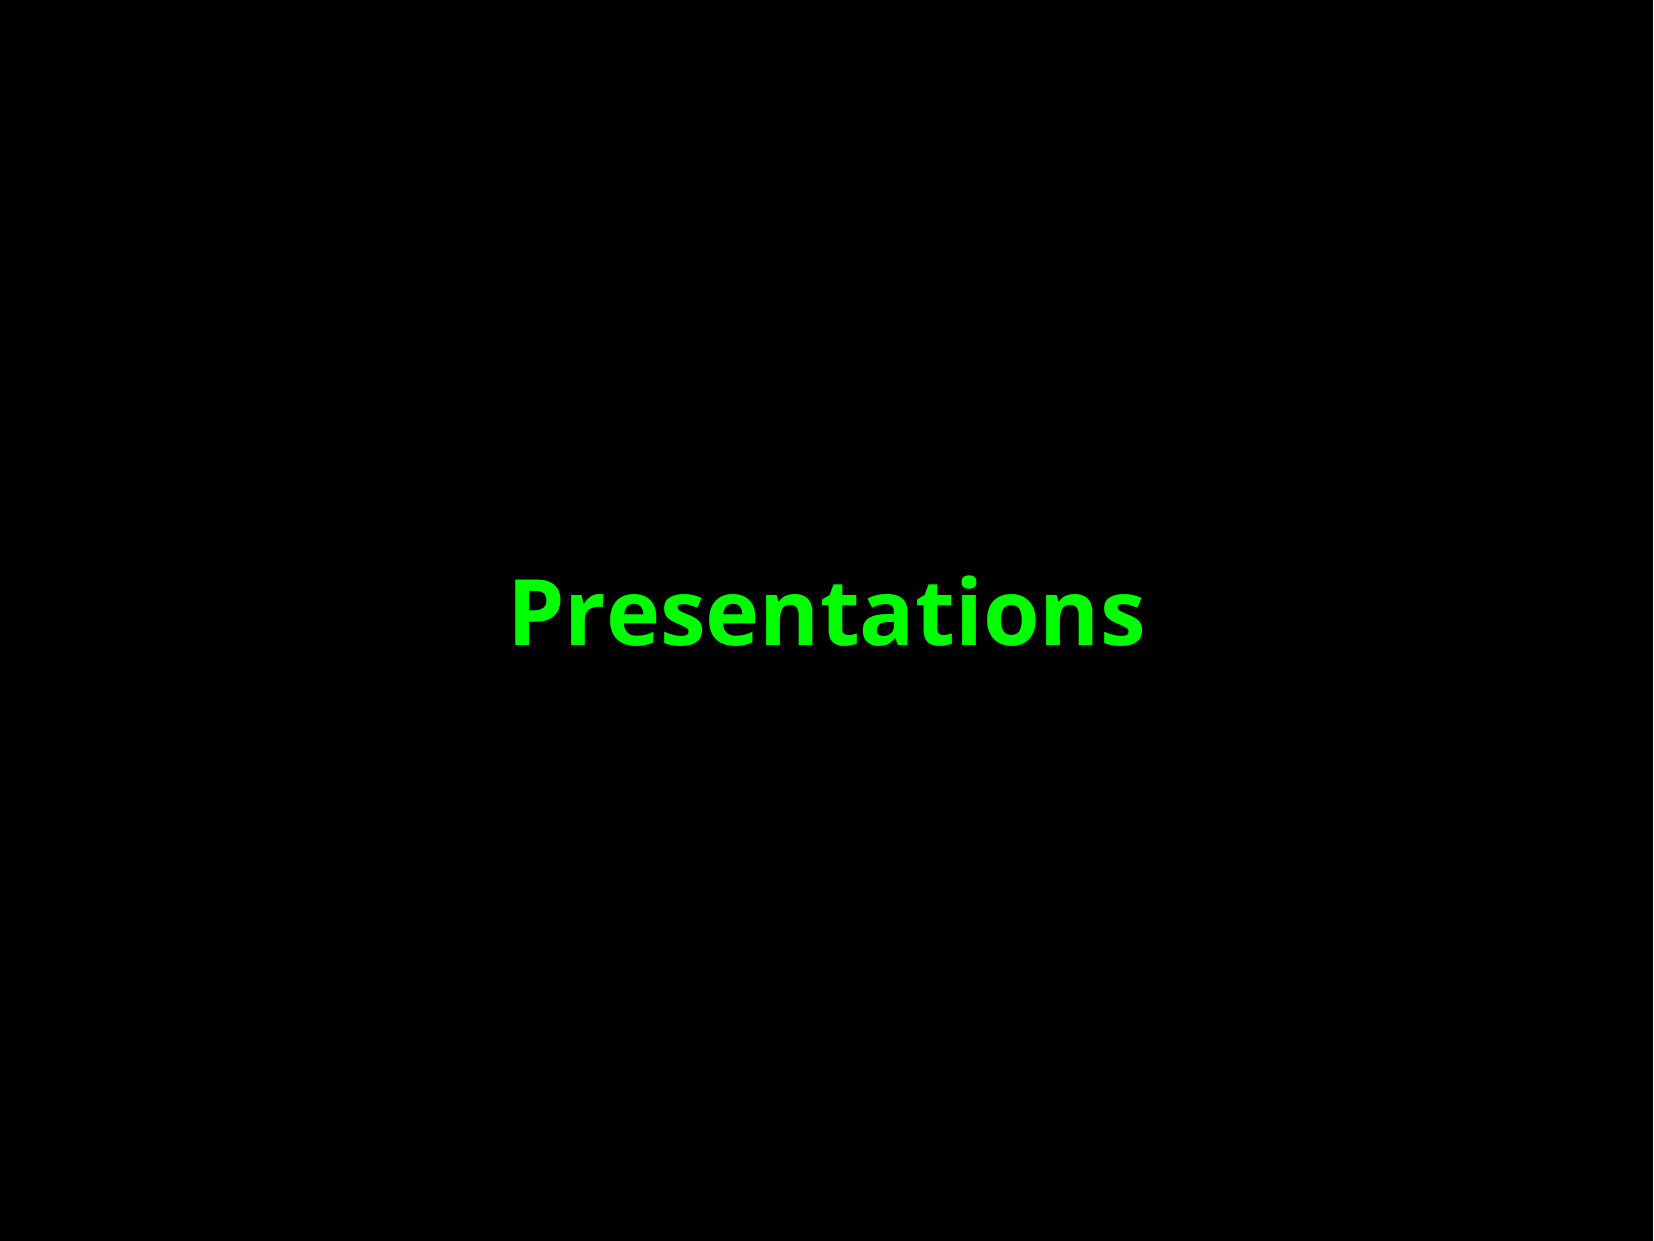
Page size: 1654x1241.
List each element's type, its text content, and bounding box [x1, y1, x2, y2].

title Presentations [82, 136, 1571, 1084]
